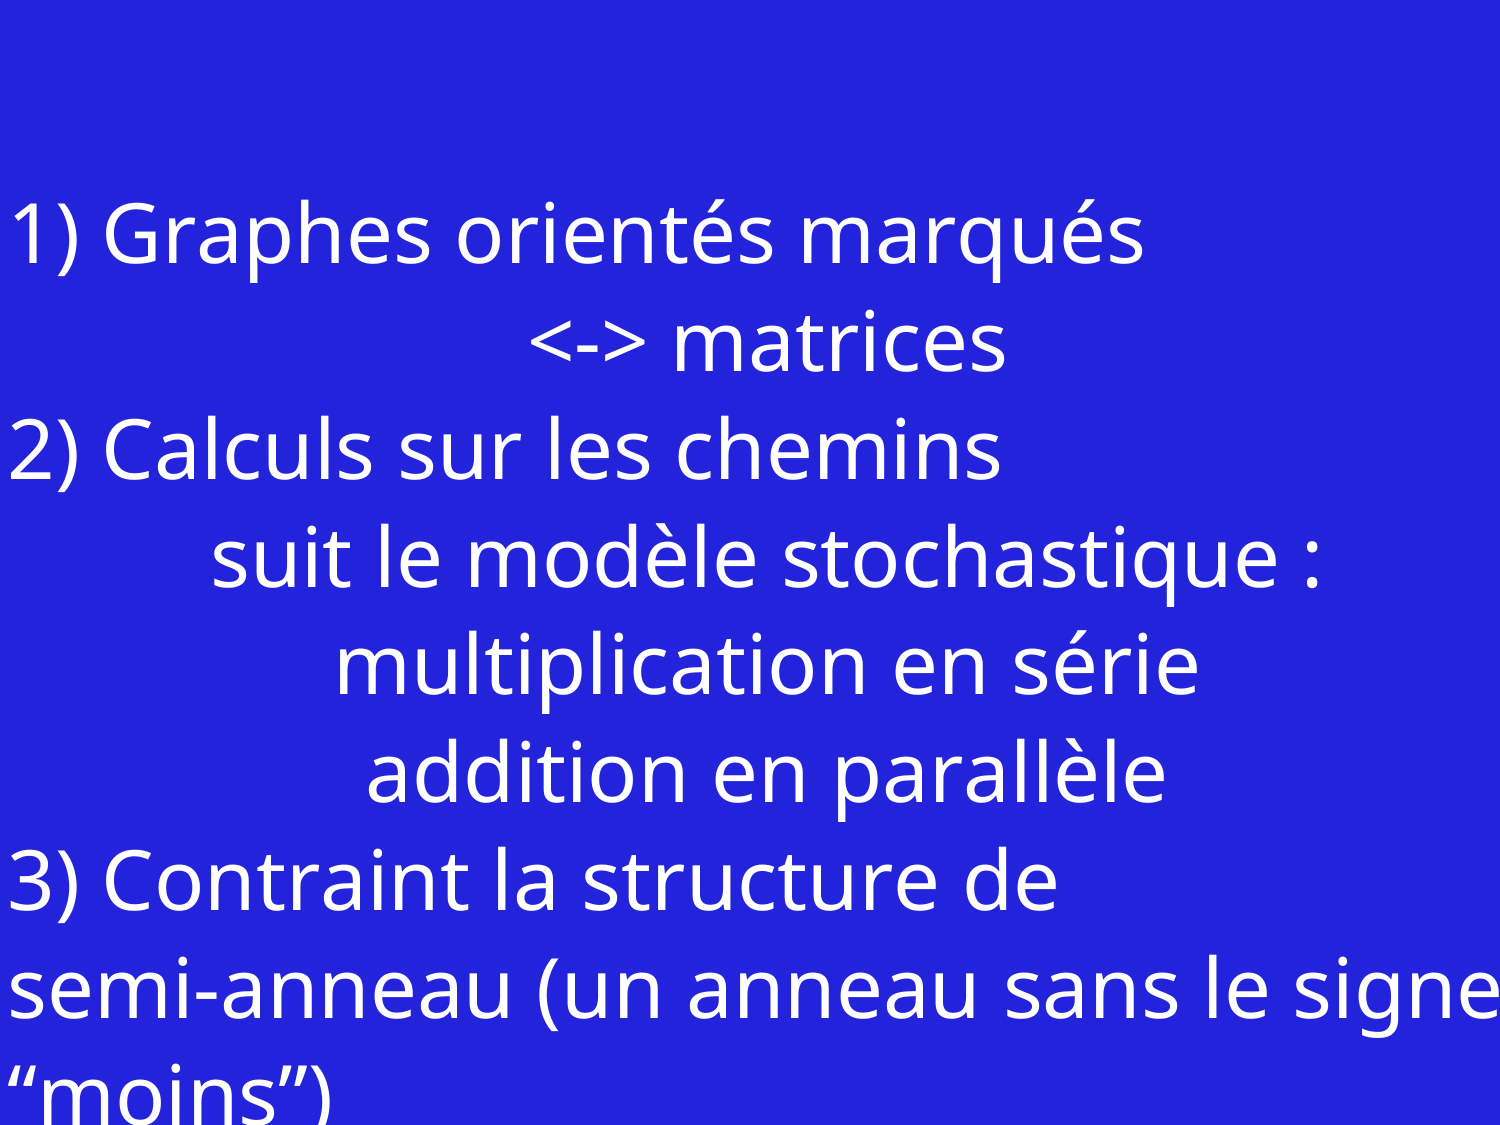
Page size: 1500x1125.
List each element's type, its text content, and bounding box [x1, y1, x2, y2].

text_box 1) Graphes orientés marqués <-> matrices 2) Calculs sur les chemins suit le modèle stochastique : multiplication en série addition en parallèle 3) Contraint la structure de semi-anneau (un anneau sans le signe “moins”) [0, 169, 1500, 1125]
